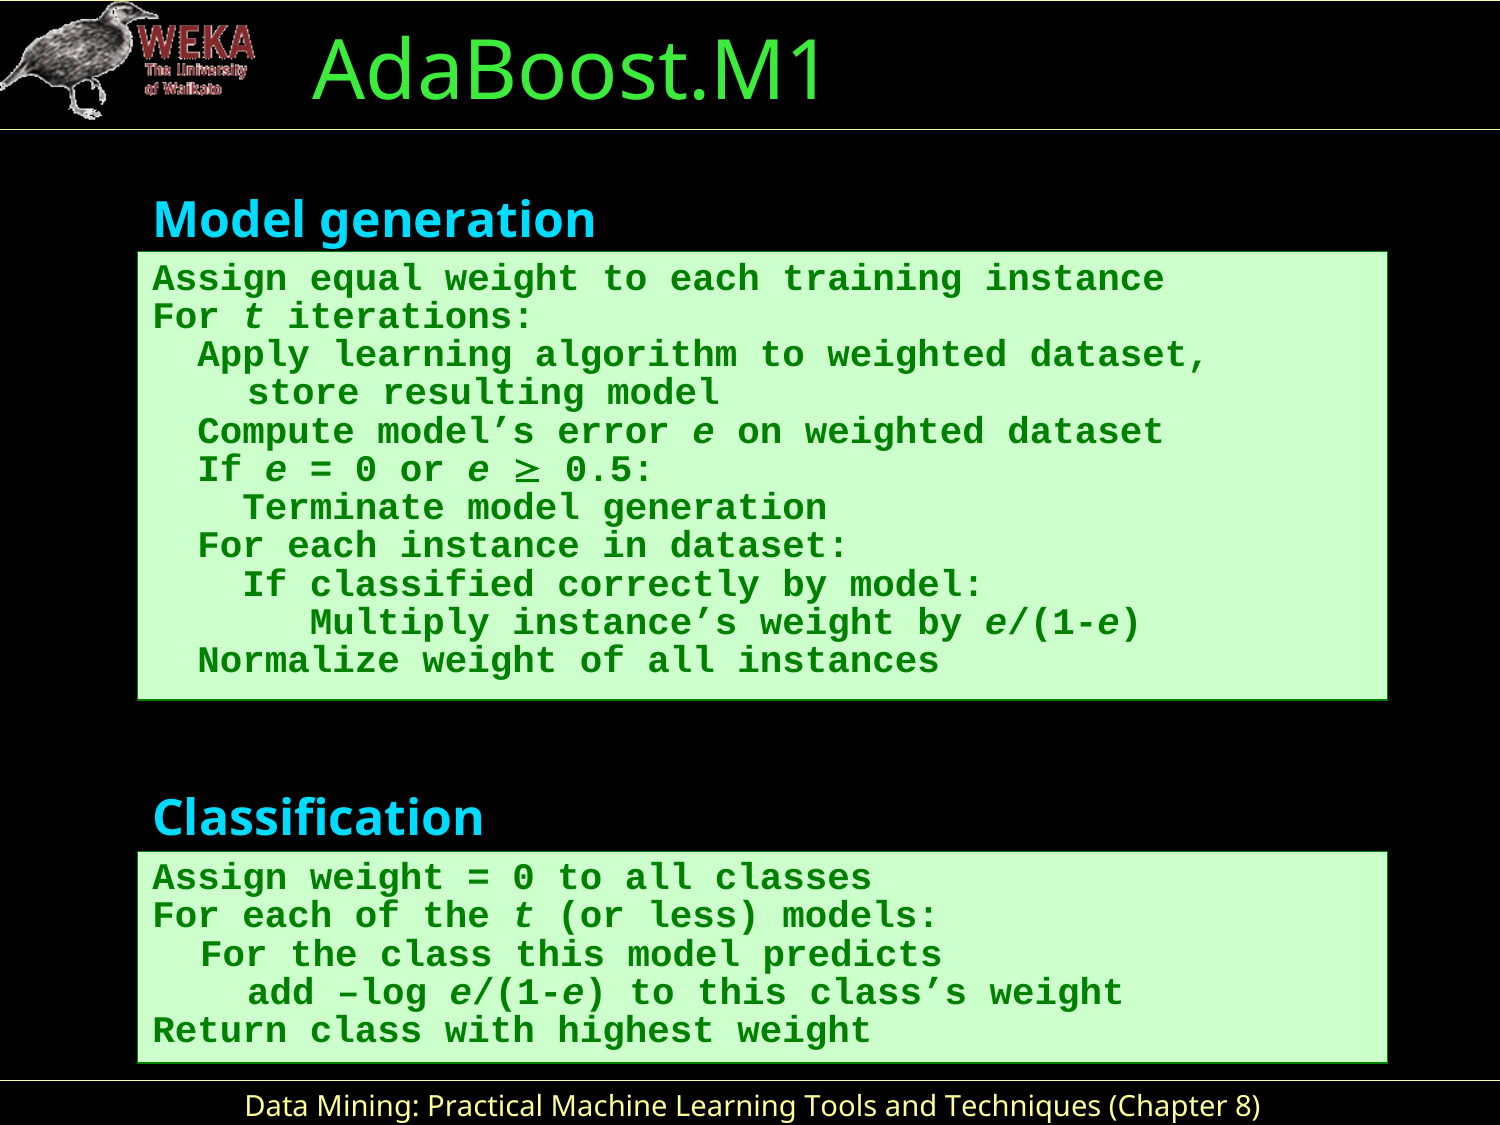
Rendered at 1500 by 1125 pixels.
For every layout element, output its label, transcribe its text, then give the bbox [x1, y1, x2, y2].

picture [0, 1, 266, 129]
text_box Assign weight = 0 to all classes For each of the t (or less) models: For the class this model predicts add –log e/(1-e) to this class’s weight Return class with highest weight [137, 851, 1388, 1063]
text_box Assign equal weight to each training instance For t iterations: Apply learning algorithm to weighted dataset, store resulting model Compute model’s error e on weighted dataset If e = 0 or e  0.5: Terminate model generation For each instance in dataset: If classified correctly by model: Multiply instance’s weight by e/(1-e) Normalize weight of all instances [137, 251, 1388, 700]
text_box Classification [137, 774, 1325, 851]
text_box Model generation [137, 177, 1325, 267]
title AdaBoost.M1 [297, 0, 1500, 148]
